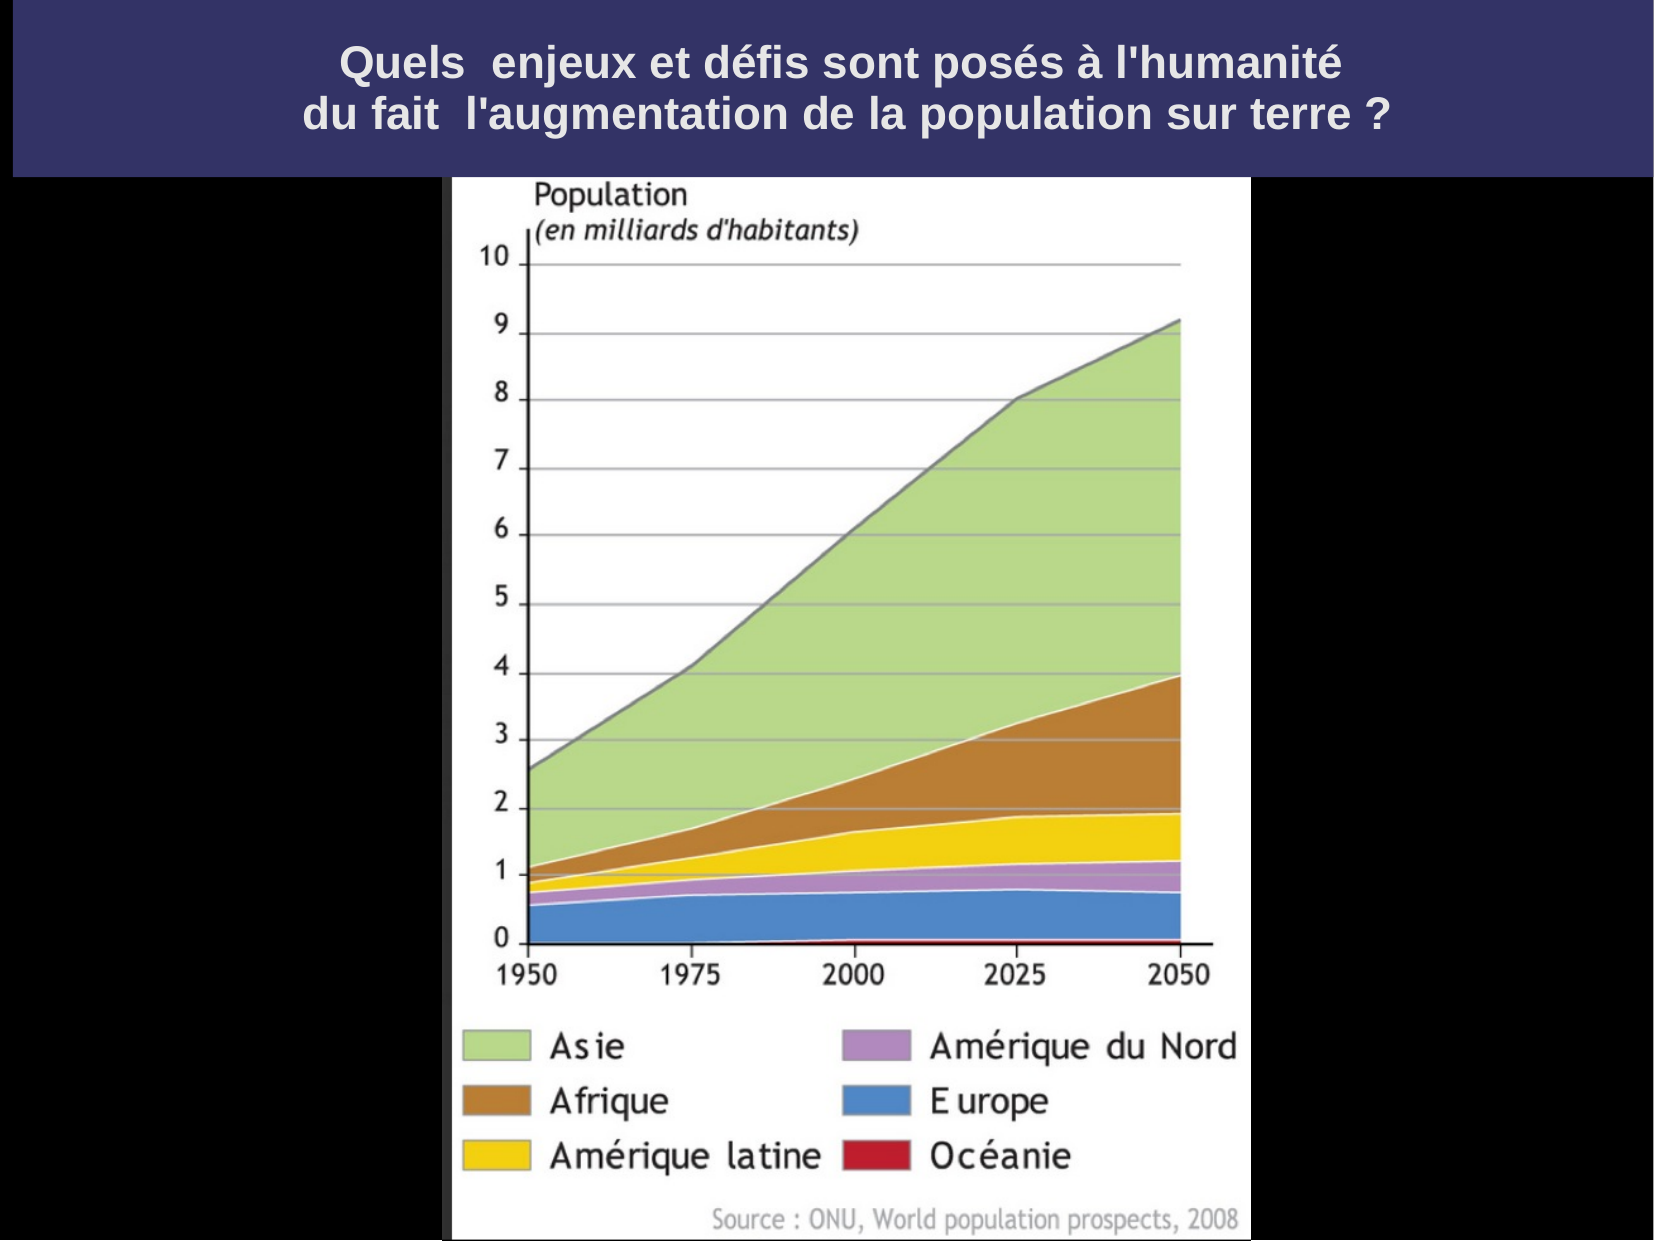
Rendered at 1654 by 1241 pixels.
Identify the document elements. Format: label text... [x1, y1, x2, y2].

text_box Quels enjeux et défis sont posés à l'humanité du fait l'augmentation de la population sur terre ? [12, 0, 1654, 178]
picture [442, 178, 1251, 1241]
